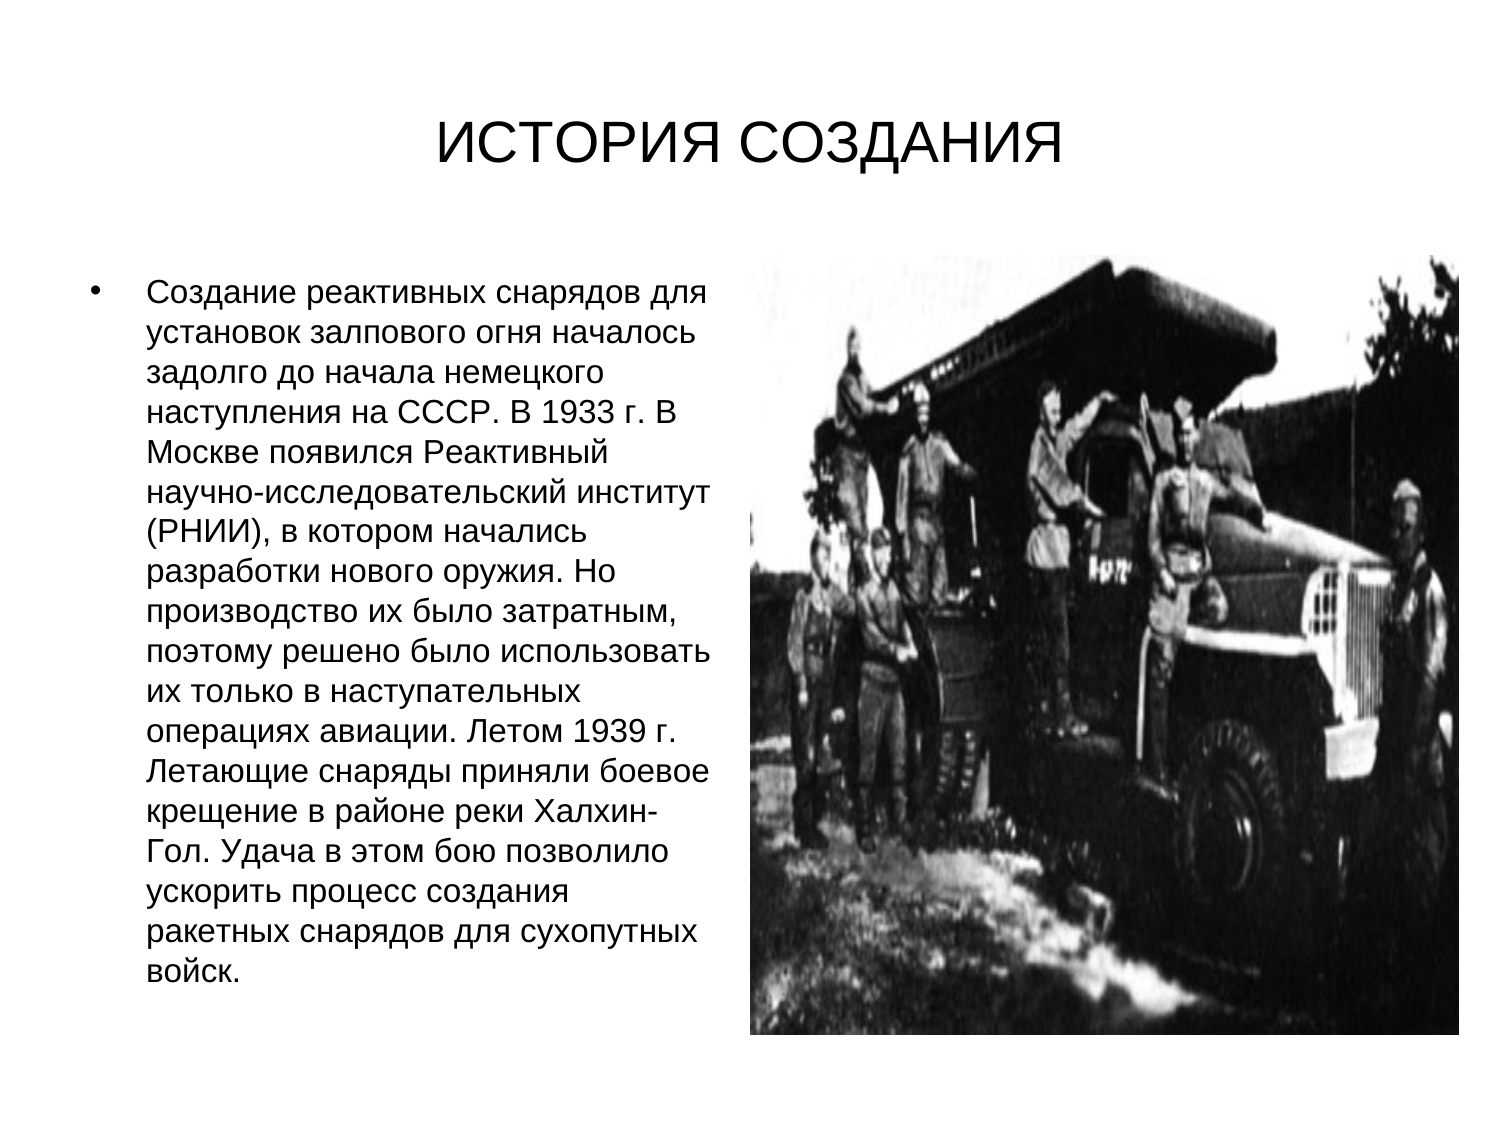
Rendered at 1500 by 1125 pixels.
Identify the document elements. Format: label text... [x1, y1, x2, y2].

title ИСТОРИЯ СОЗДАНИЯ [75, 45, 1426, 233]
picture [750, 255, 1459, 1035]
list Создание реактивных снарядов для установок залпового огня началось задолго до начала немецкого наступления на СССР. В 1933 г. В Москве появился Реактивный научно-исследовательский институт (РНИИ), в котором начались разработки нового оружия. Но производство их было затратным, поэтому решено было использовать их только в наступательных операциях авиации. Летом 1939 г. Летающие снаряды приняли боевое крещение в районе реки Халхин-Гол. Удача в этом бою позволило ускорить процесс создания ракетных снарядов для сухопутных войск. [75, 262, 738, 1006]
